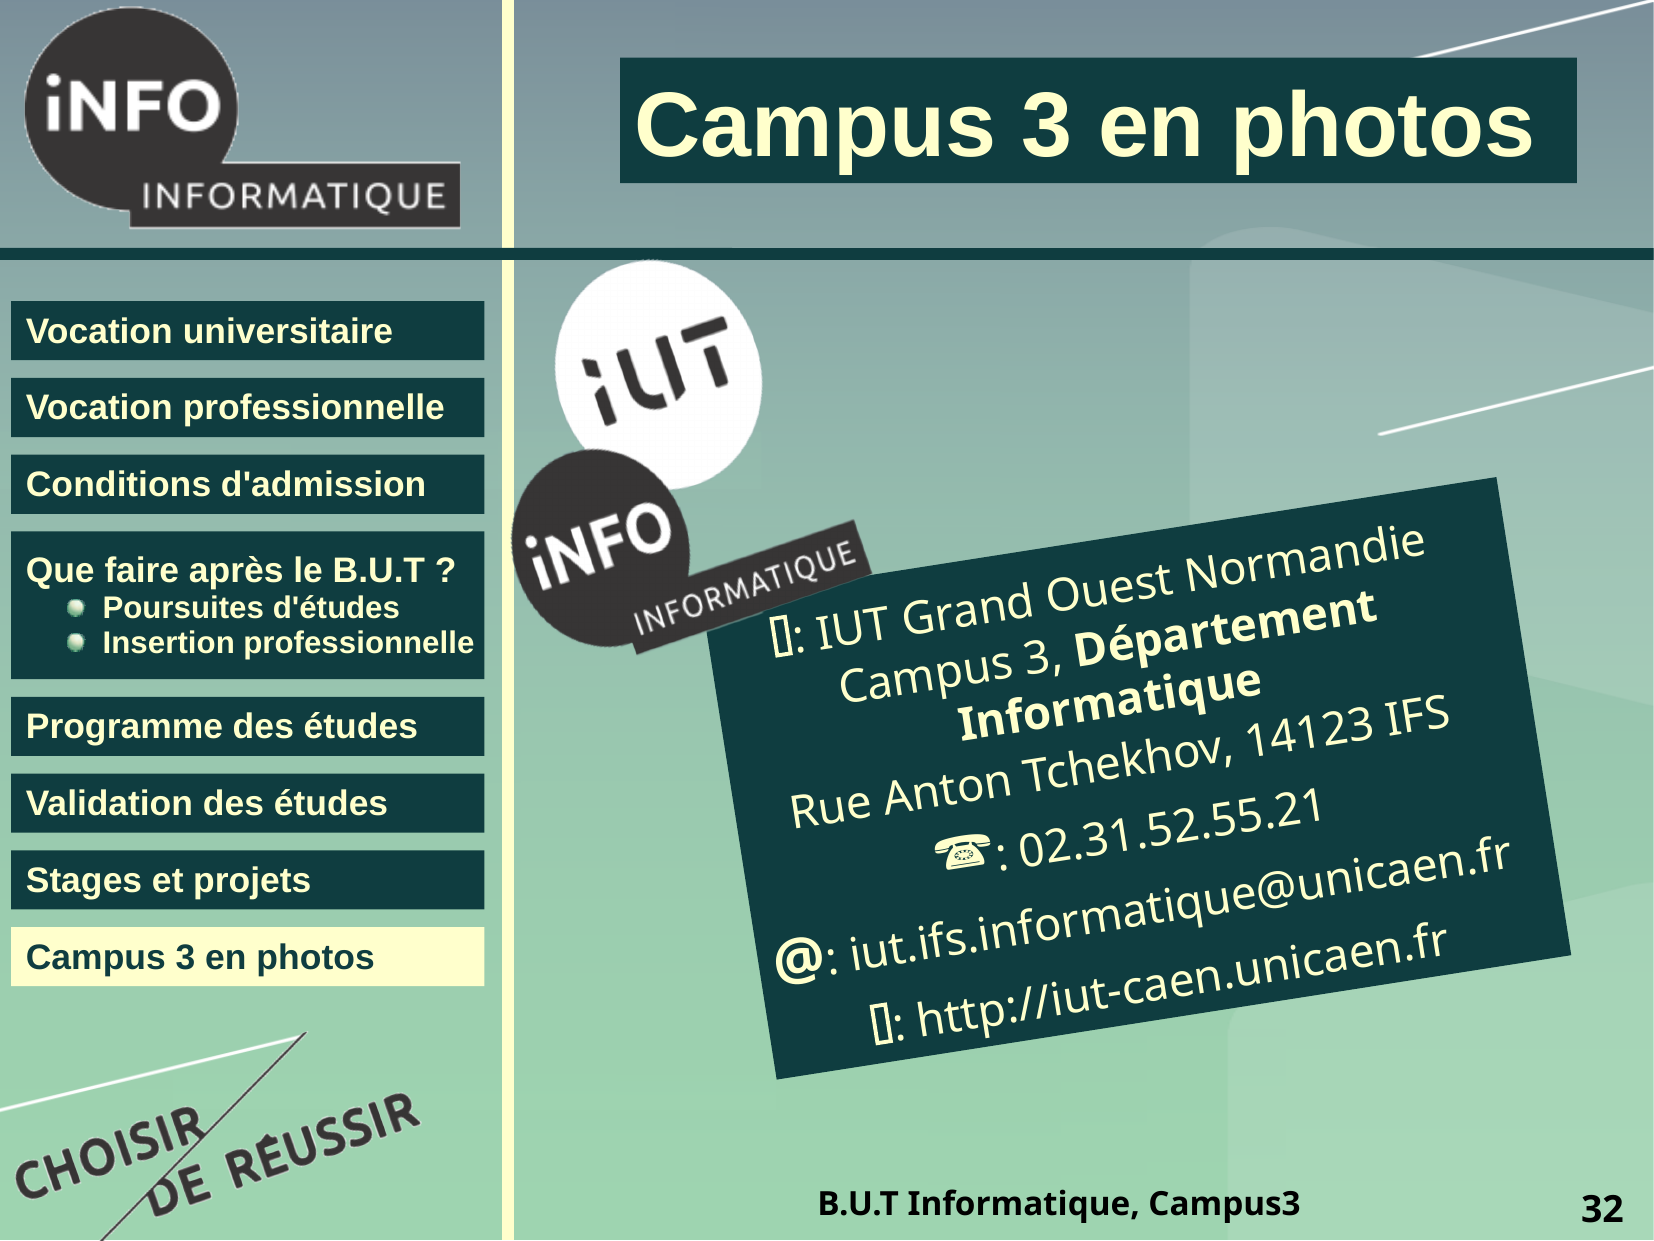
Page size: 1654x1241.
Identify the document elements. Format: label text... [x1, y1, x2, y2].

text_box Conditions d'admission [11, 454, 485, 514]
text_box Vocation universitaire [11, 301, 485, 361]
text_box : IUT Grand Ouest Normandie Campus 3, Département Informatique Rue Anton Tchekhov, 14123 IFS : 02.31.52.55.21 @: iut.ifs.informatique@unicaen.fr : http://iut-caen.unicaen.fr [706, 477, 1572, 1080]
text_box Validation des études [11, 773, 485, 833]
text_box Vocation professionnelle [11, 377, 485, 438]
text_box Campus 3 en photos [11, 927, 485, 987]
picture [0, 0, 502, 247]
text_box Que faire après le B.U.T ? Poursuites d'études Insertion professionnelle [11, 531, 485, 680]
picture [0, 0, 1654, 1241]
text_box Campus 3 en photos [620, 57, 1577, 184]
text_box Stages et projets [11, 850, 485, 910]
text_box Programme des études [11, 696, 485, 756]
